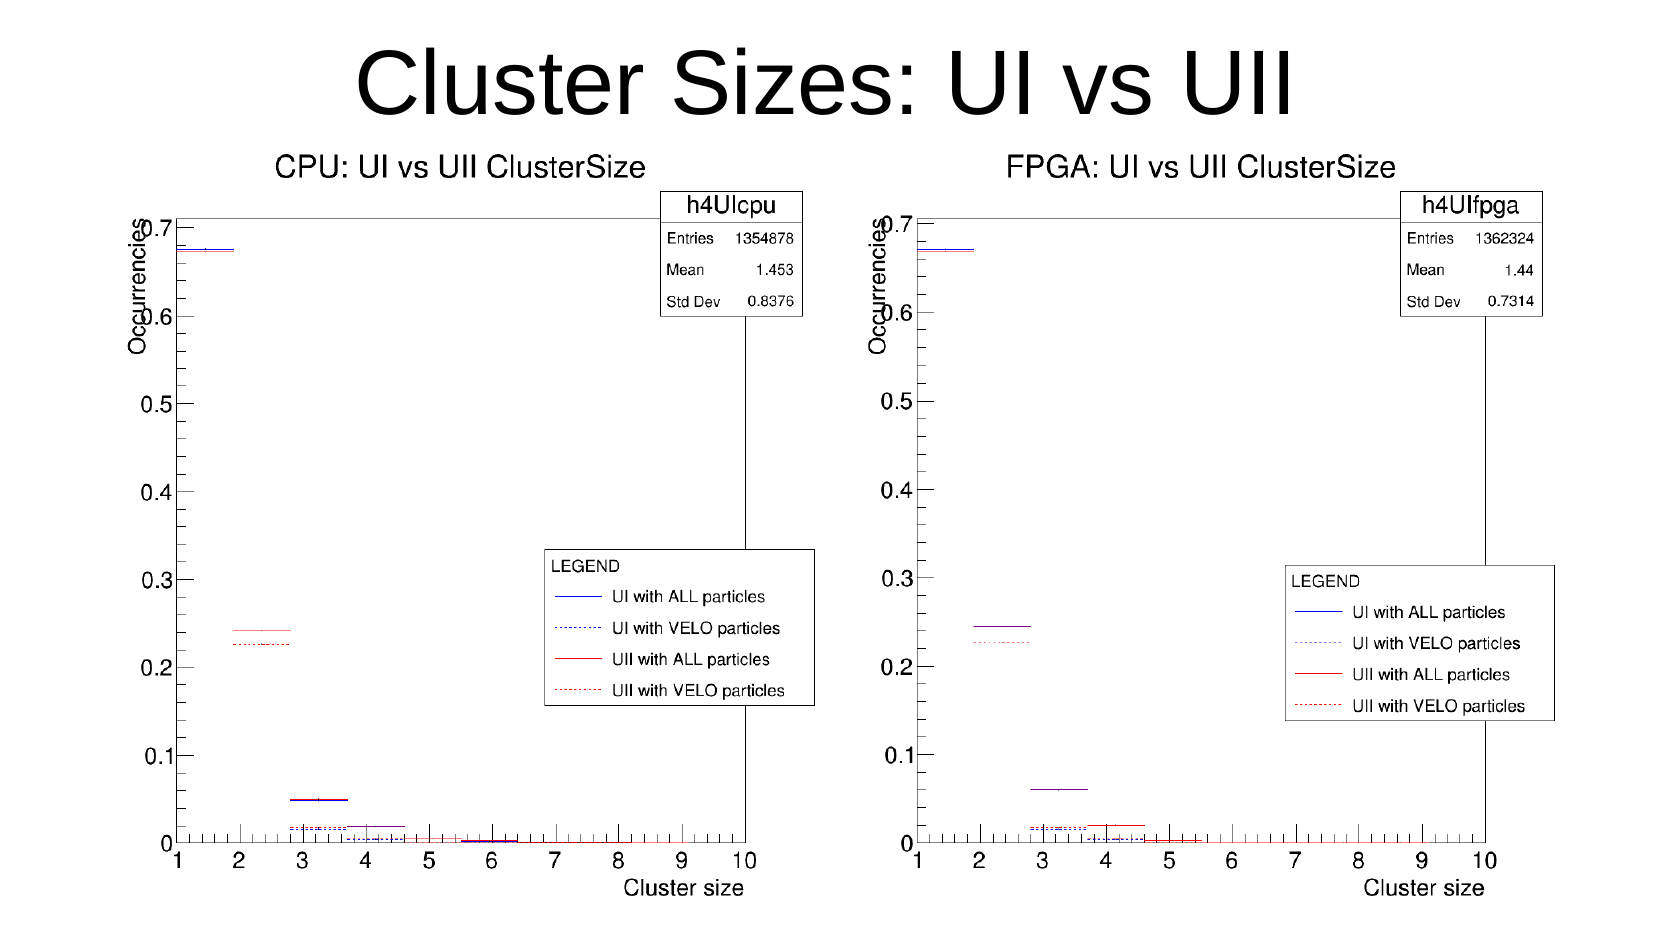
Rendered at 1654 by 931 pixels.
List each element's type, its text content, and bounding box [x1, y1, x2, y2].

picture [95, 137, 1565, 916]
title Cluster Sizes: UI vs UII [82, 0, 1571, 156]
